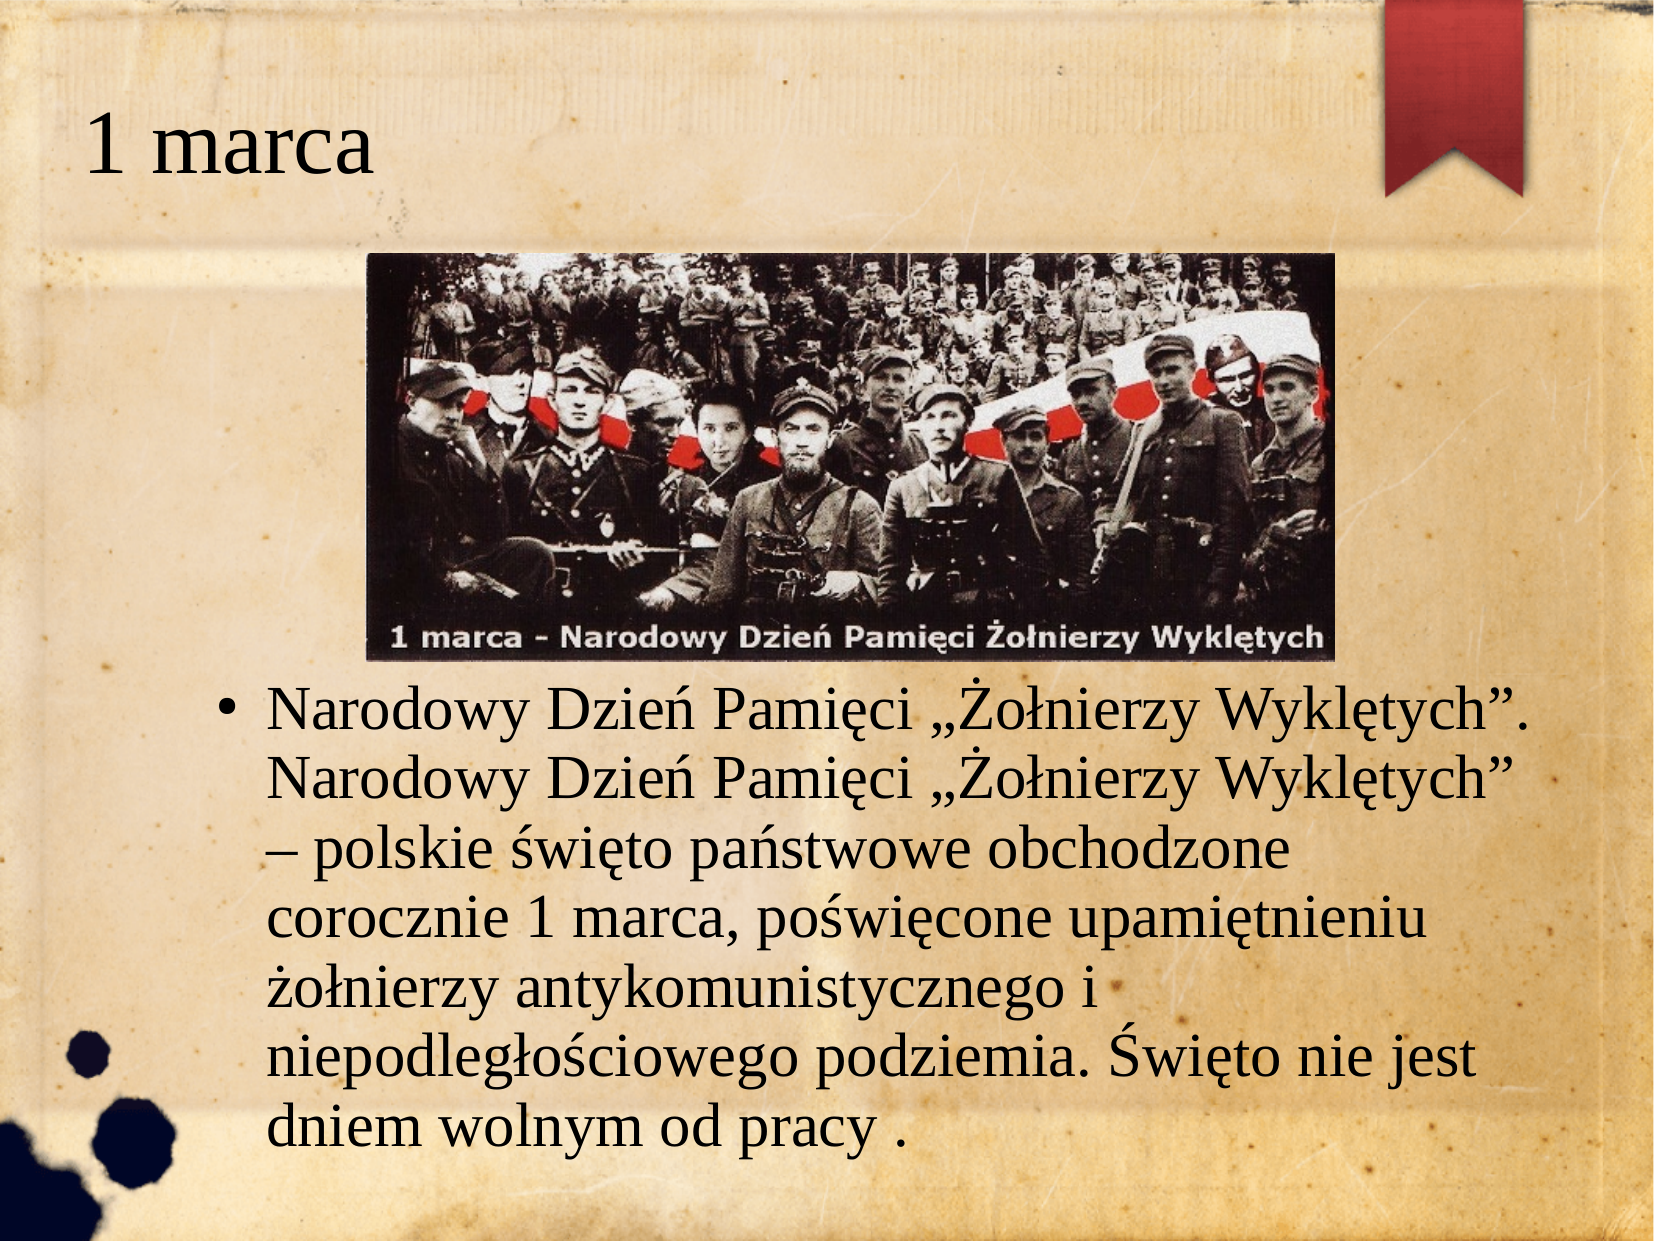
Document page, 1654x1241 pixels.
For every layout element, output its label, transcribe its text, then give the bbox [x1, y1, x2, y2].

title 1 marca [82, 49, 1347, 237]
picture [0, 0, 1654, 1241]
list Narodowy Dzień Pamięci „Żołnierzy Wyklętych”. Narodowy Dzień Pamięci „Żołnierzy Wyklętych” – polskie święto państwowe obchodzone corocznie 1 marca, poświęcone upamiętnieniu żołnierzy antykomunistycznego i niepodległościowego podziemia. Święto nie jest dniem wolnym od pracy . [199, 673, 1536, 1221]
